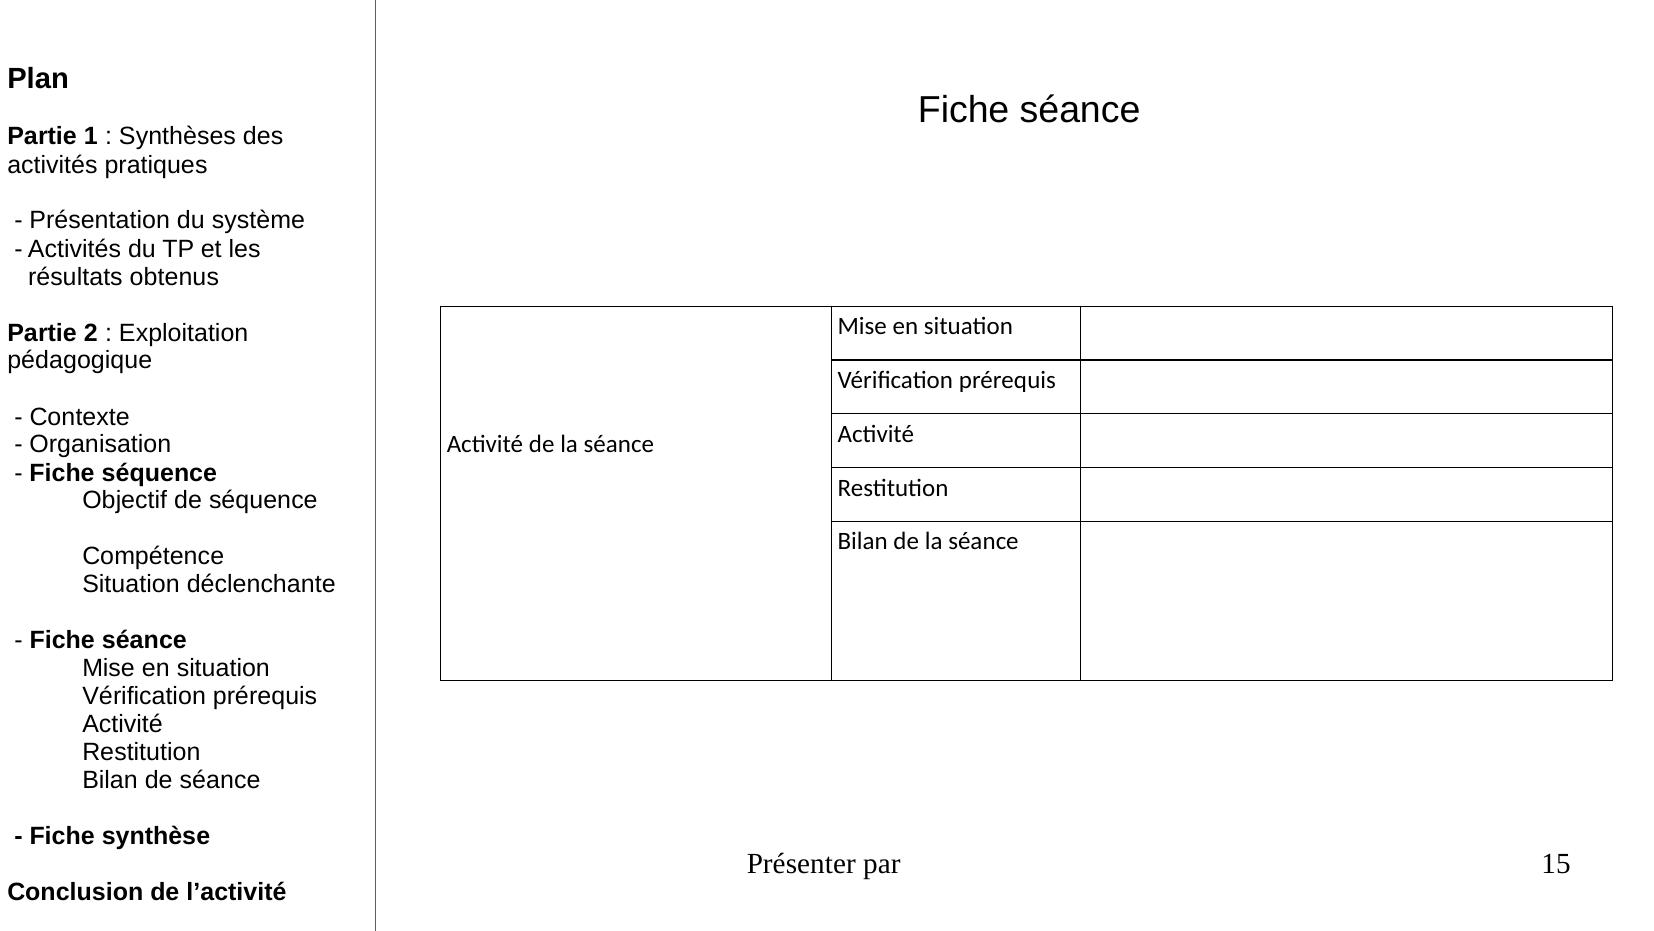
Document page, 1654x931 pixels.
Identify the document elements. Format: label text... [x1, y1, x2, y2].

table_header Activité de la séance [441, 307, 831, 680]
table_cell Activité [832, 414, 1080, 467]
table_cell [1081, 468, 1612, 521]
table_cell [1081, 414, 1612, 467]
table_cell [1081, 361, 1612, 413]
table_cell [1081, 522, 1612, 680]
title Plan Partie 1 : Synthèses des activités pratiques - Présentation du système - Activités du TP et les résultats obtenus Partie 2 : Exploitation pédagogique - Contexte - Organisation - Fiche séquence Objectif de séquence Compétence Situation déclenchante - Fiche séance Mise en situation Vérification prérequis Activité Restitution Bilan de séance - Fiche synthèse Conclusion de l’activité [7, 3, 338, 928]
table_cell Vérification prérequis [832, 361, 1080, 413]
table_cell Bilan de la séance [832, 522, 1080, 680]
table_cell Restitution [832, 468, 1080, 521]
title Fiche séance [487, 32, 1571, 188]
table_header [1081, 307, 1612, 359]
table_header Mise en situation [832, 307, 1080, 359]
